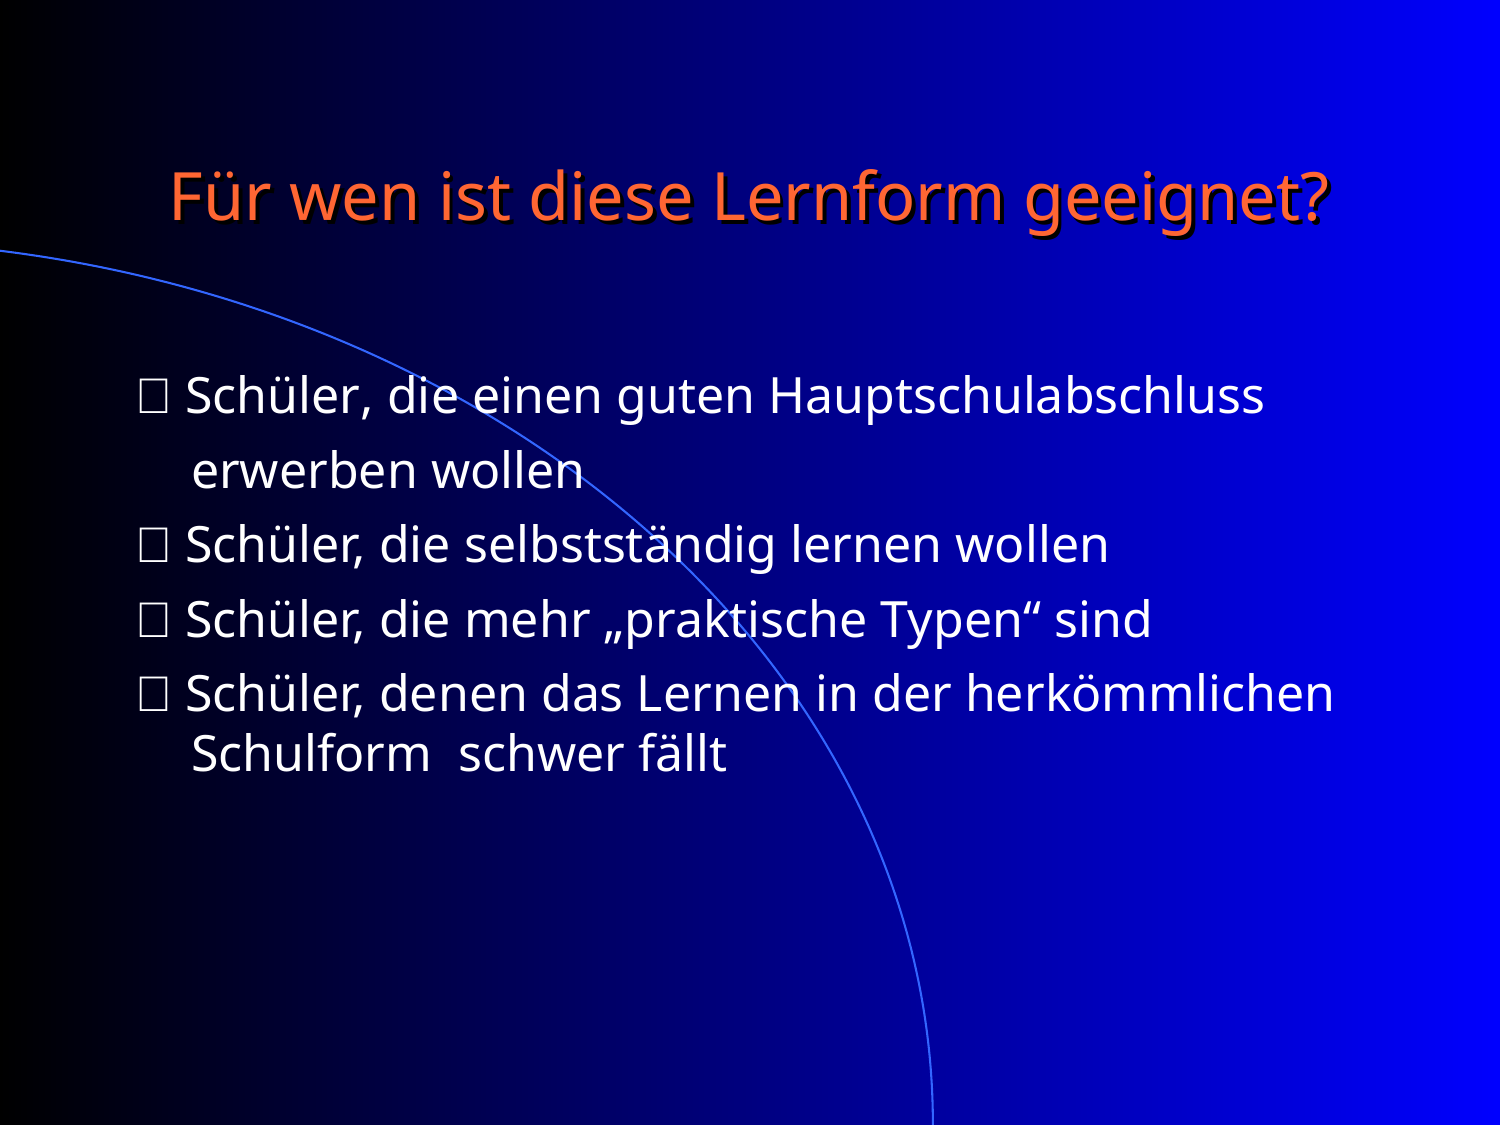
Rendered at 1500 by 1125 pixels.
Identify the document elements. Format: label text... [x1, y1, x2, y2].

title Für wen ist diese Lernform geeignet? [112, 99, 1388, 288]
list  Schüler, die einen guten Hauptschulabschluss erwerben wollen  Schüler, die selbstständig lernen wollen  Schüler, die mehr „praktische Typen“ sind  Schüler, denen das Lernen in der herkömmlichen Schulform schwer fällt [63, 355, 1477, 1004]
